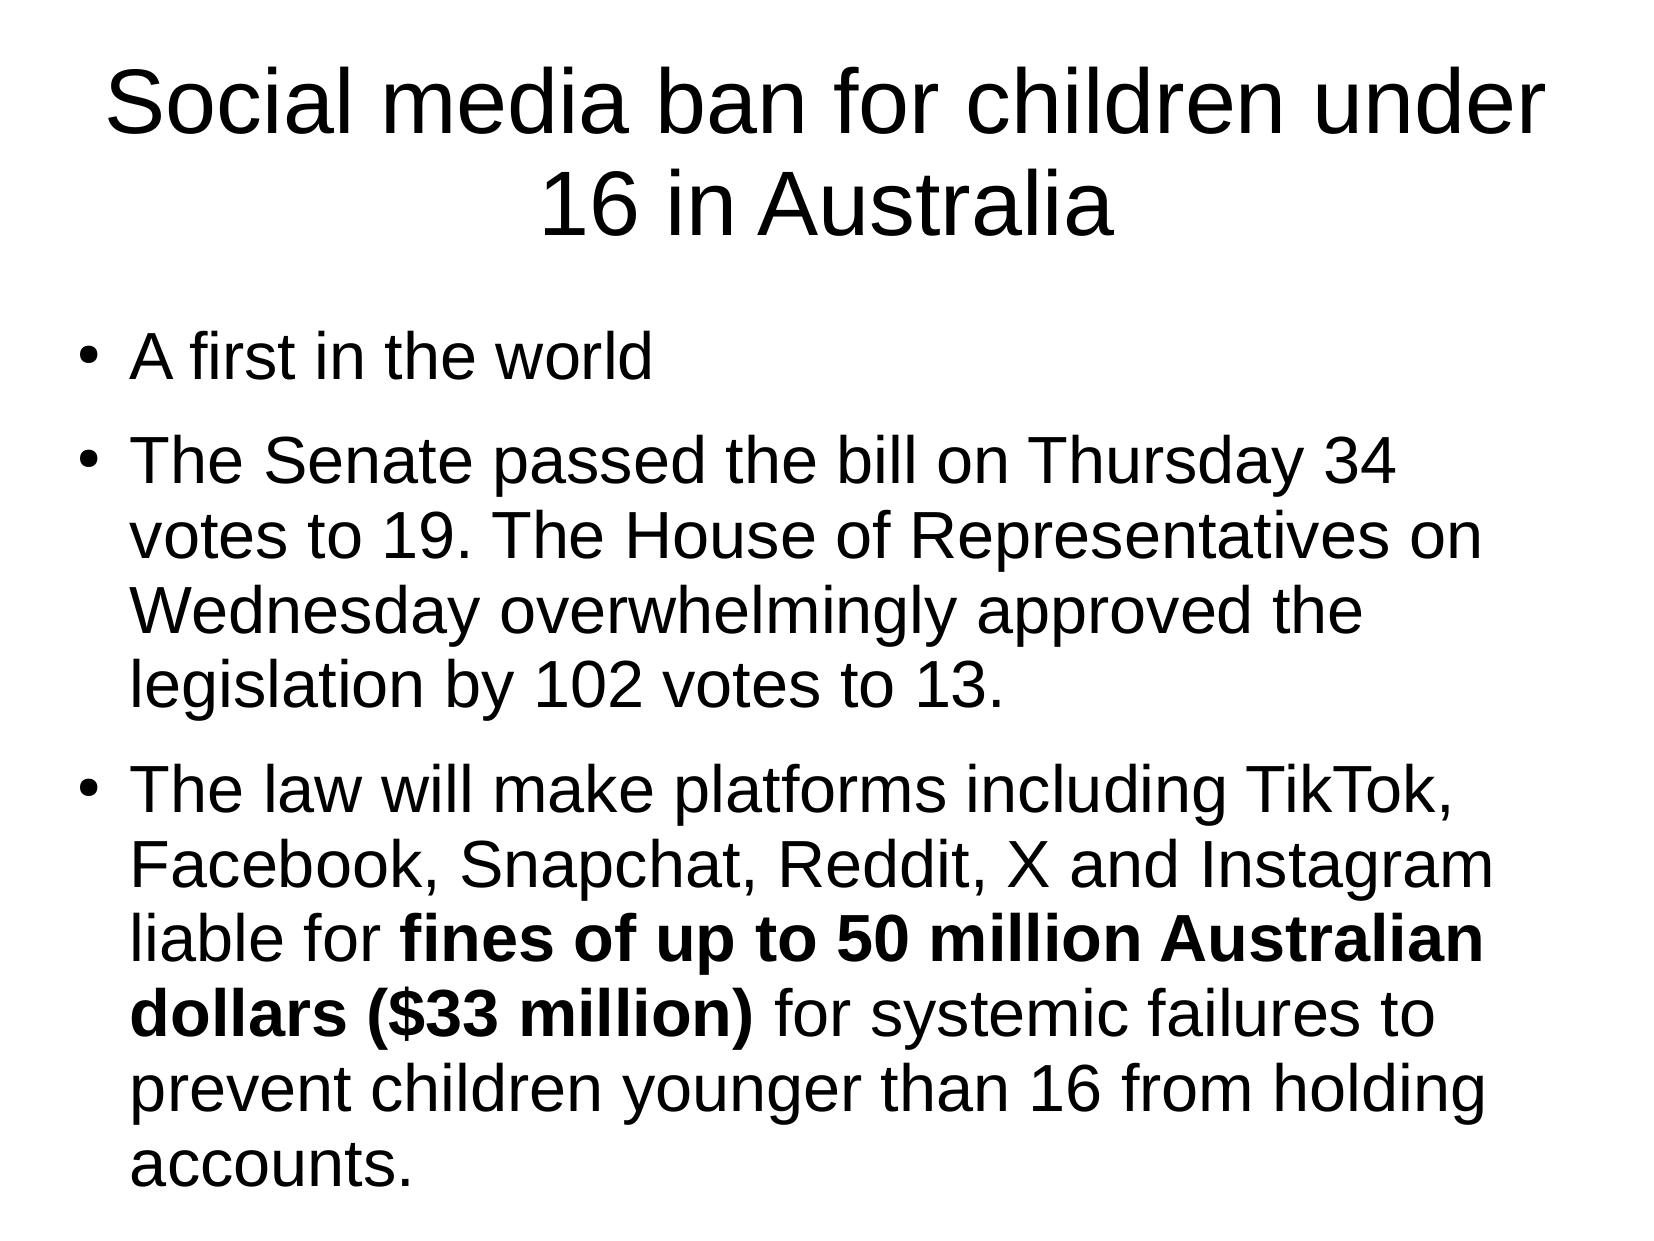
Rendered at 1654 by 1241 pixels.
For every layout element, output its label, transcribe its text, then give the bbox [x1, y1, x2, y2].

title Social media ban for children under 16 in Australia [82, 49, 1571, 257]
list A first in the world The Senate passed the bill on Thursday 34 votes to 19. The House of Representatives on Wednesday overwhelmingly approved the legislation by 102 votes to 13. The law will make platforms including TikTok, Facebook, Snapchat, Reddit, X and Instagram liable for fines of up to 50 million Australian dollars ($33 million) for systemic failures to prevent children younger than 16 from holding accounts. [59, 318, 1548, 1198]
